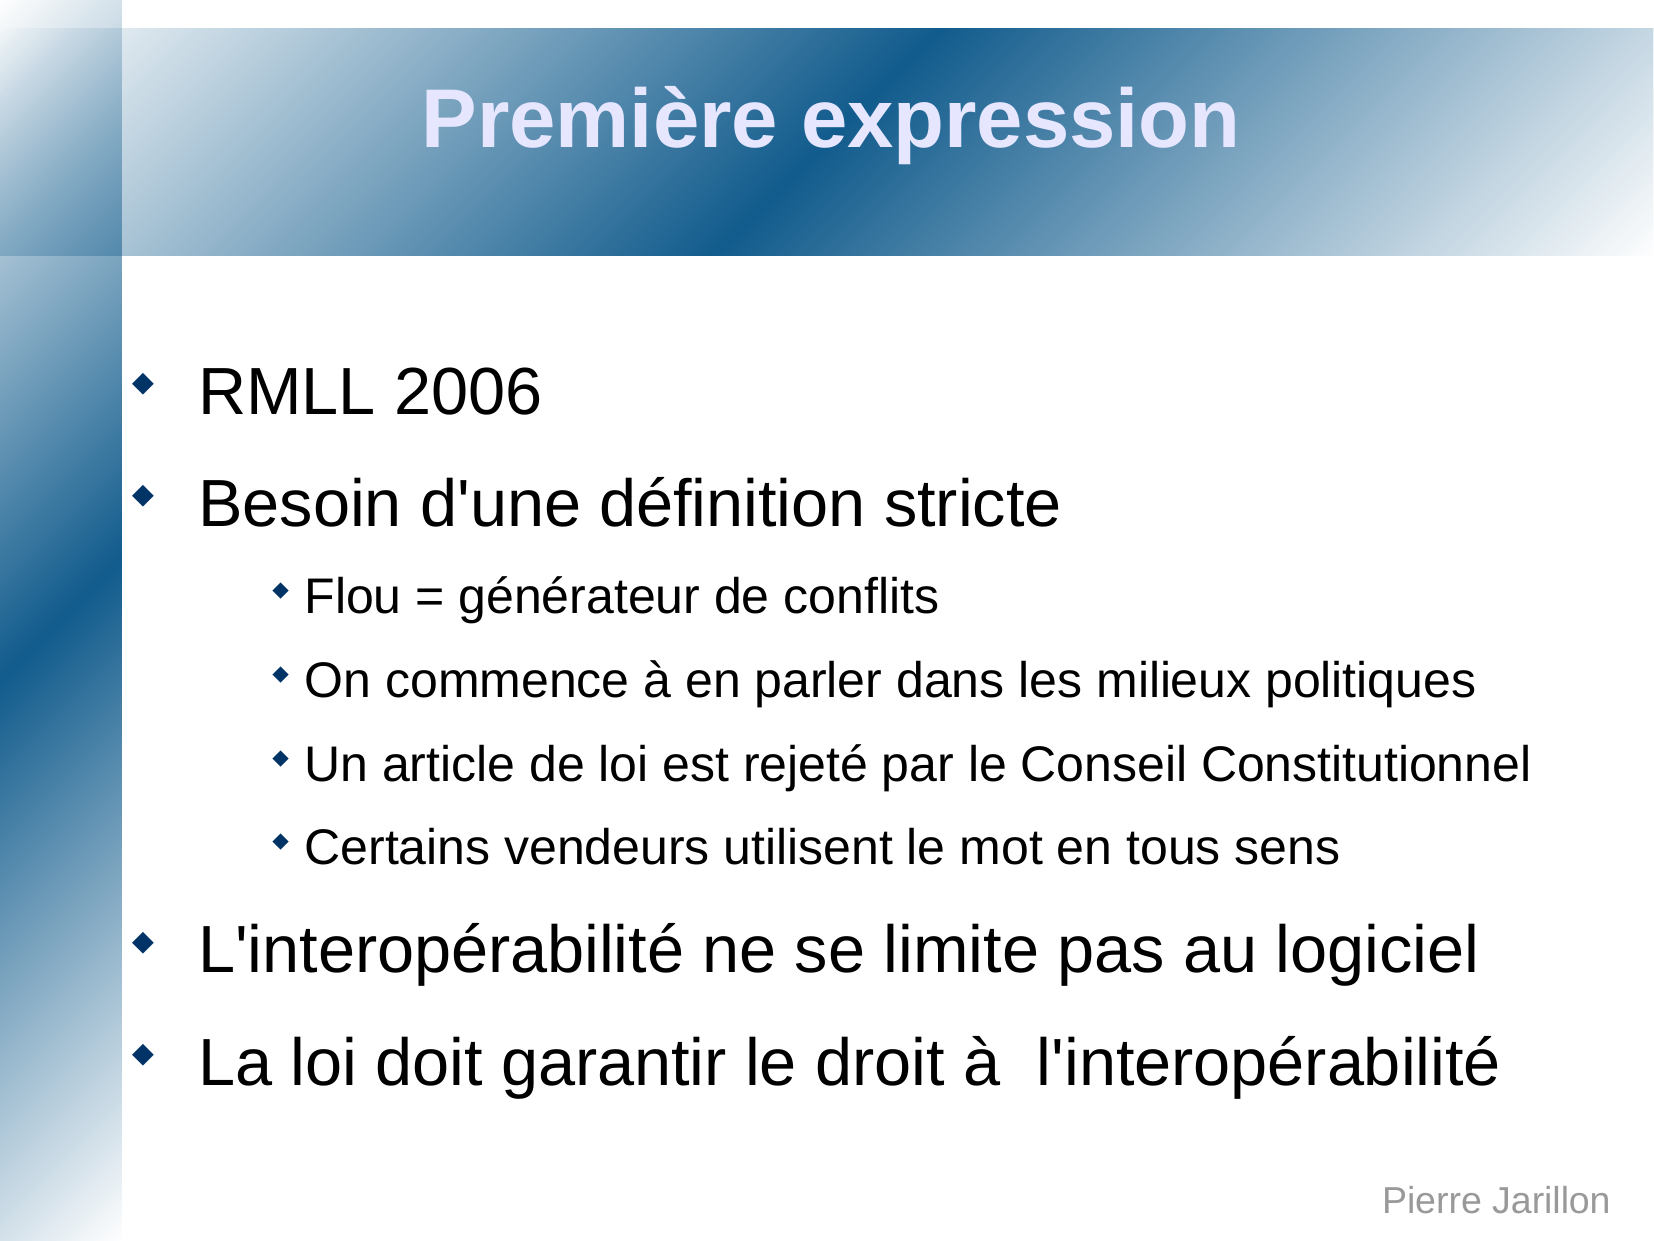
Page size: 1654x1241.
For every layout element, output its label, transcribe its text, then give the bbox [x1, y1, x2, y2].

list RMLL 2006 Besoin d'une définition stricte Flou = générateur de conflits On commence à en parler dans les milieux politiques Un article de loi est rejeté par le Conseil Constitutionnel Certains vendeurs utilisent le mot en tous sens L'interopérabilité ne se limite pas au logiciel La loi doit garantir le droit à l'interopérabilité [127, 316, 1603, 1135]
title Première expression [125, 71, 1538, 165]
